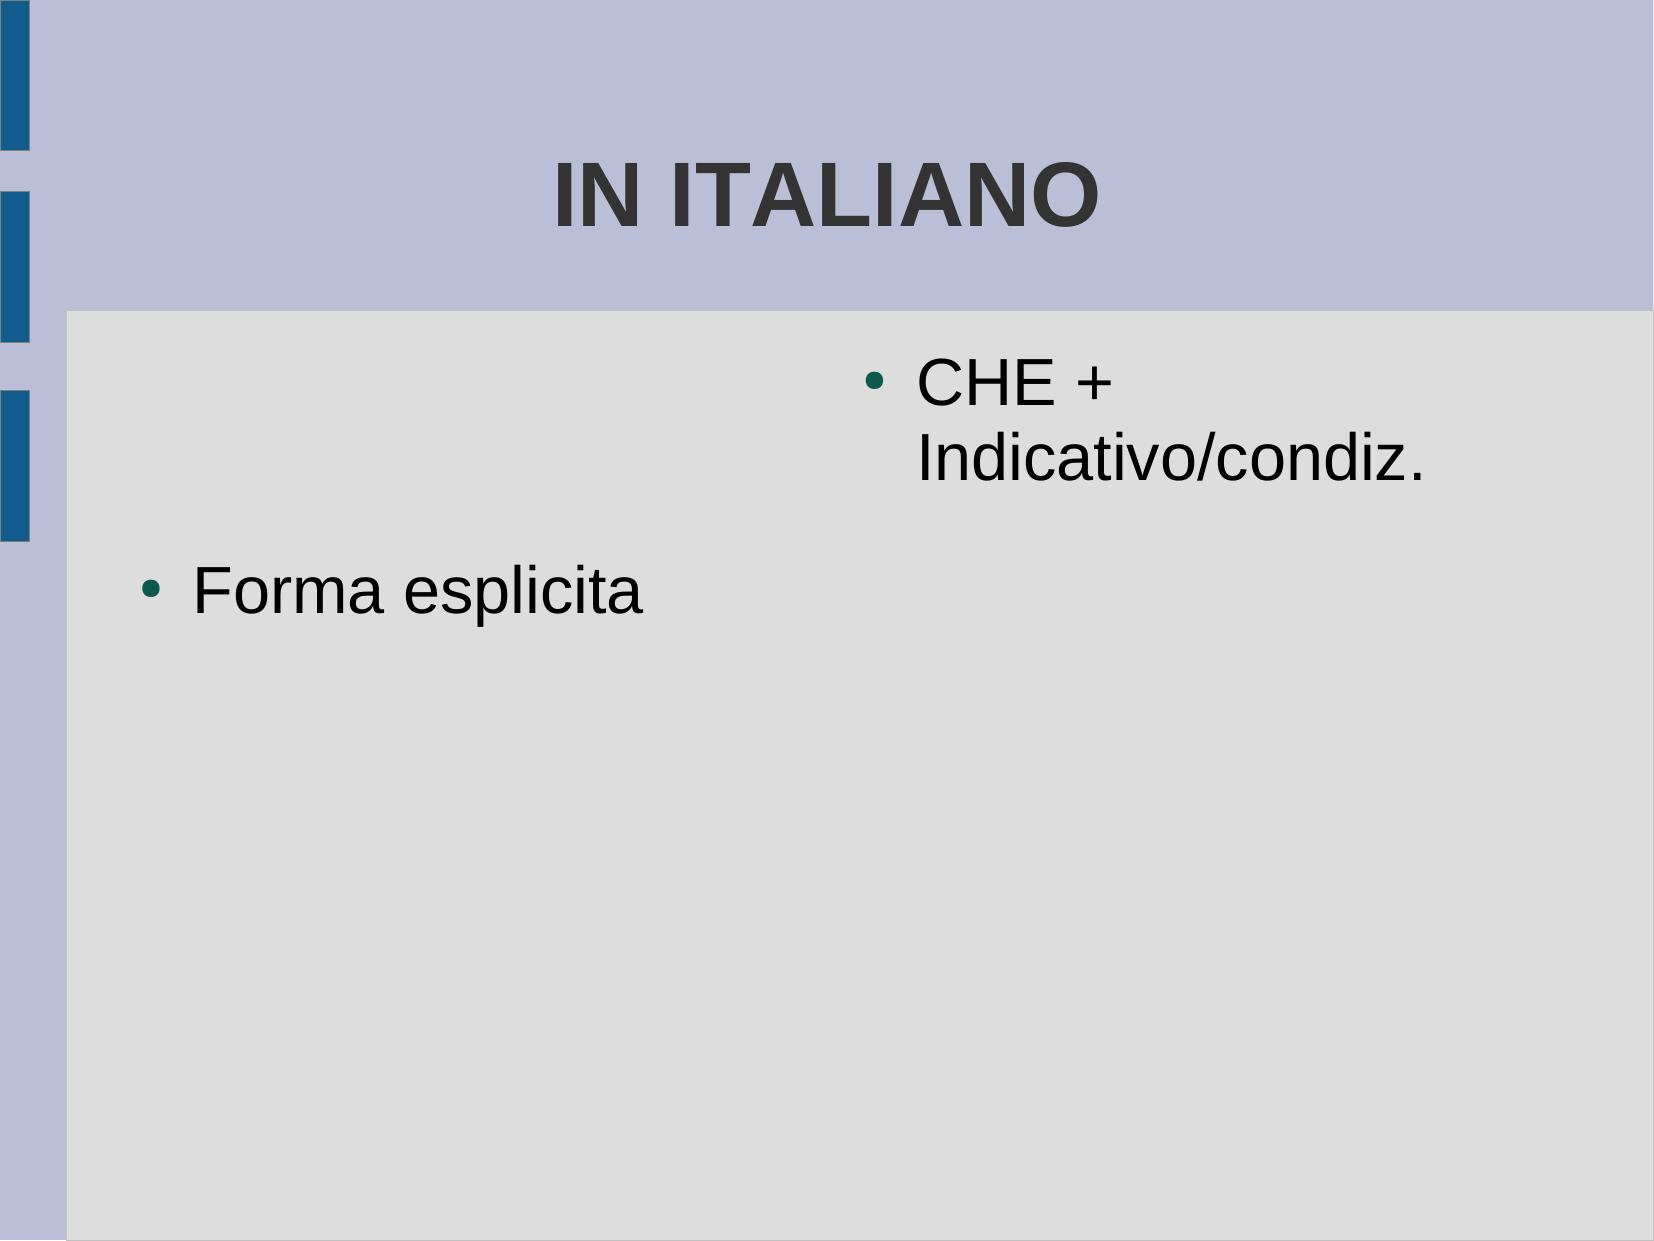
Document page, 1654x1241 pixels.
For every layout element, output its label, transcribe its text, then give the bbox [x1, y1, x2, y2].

list CHE + Indicativo/condiz. [845, 344, 1535, 1127]
list Forma esplicita [121, 344, 811, 1127]
title IN ITALIANO [121, 91, 1534, 299]
